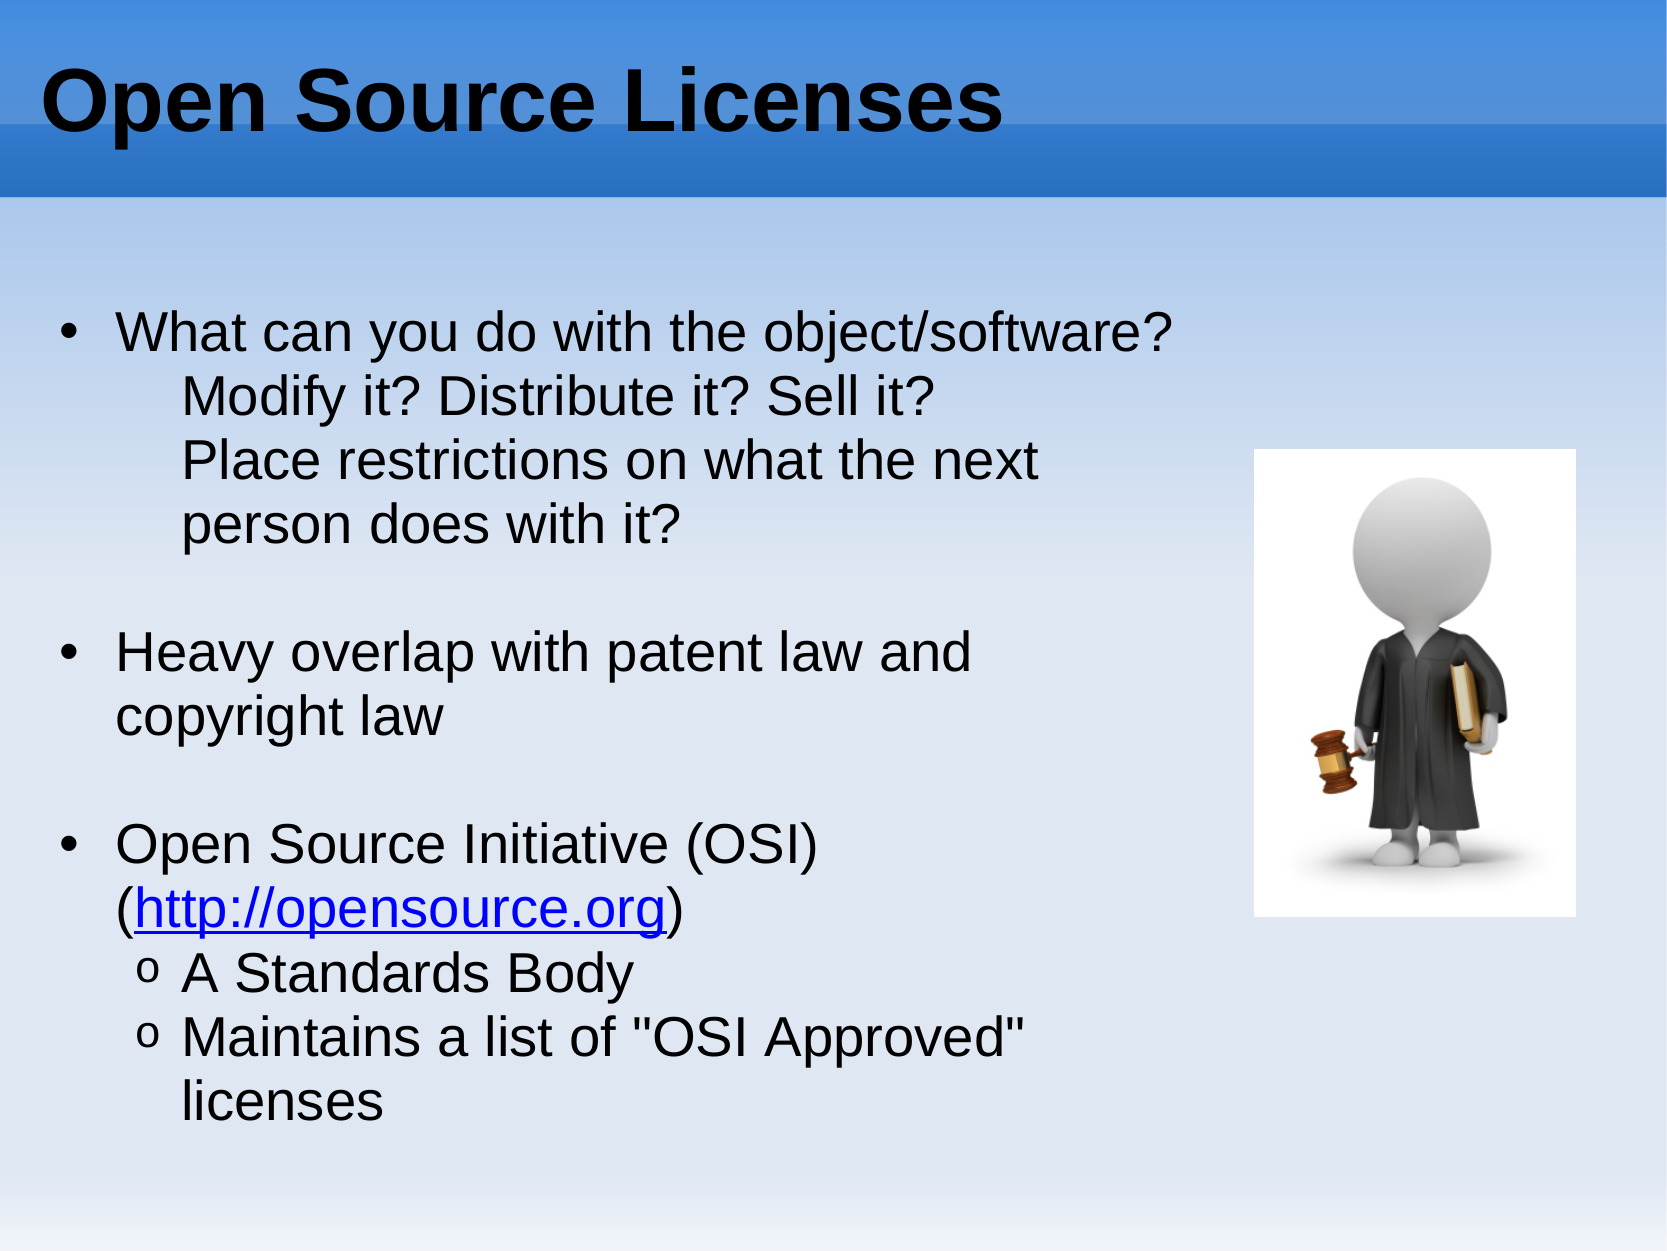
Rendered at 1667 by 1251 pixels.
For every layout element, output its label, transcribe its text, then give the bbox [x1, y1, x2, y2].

list What can you do with the object/software? Modify it? Distribute it? Sell it? Place restrictions on what the next person does with it? Heavy overlap with patent law and copyright law Open Source Initiative (OSI) (http://opensource.org) A Standards Body Maintains a list of "OSI Approved" licenses [40, 300, 1201, 1201]
title Open Source Licenses [40, 50, 1627, 201]
picture [0, 0, 1667, 1251]
